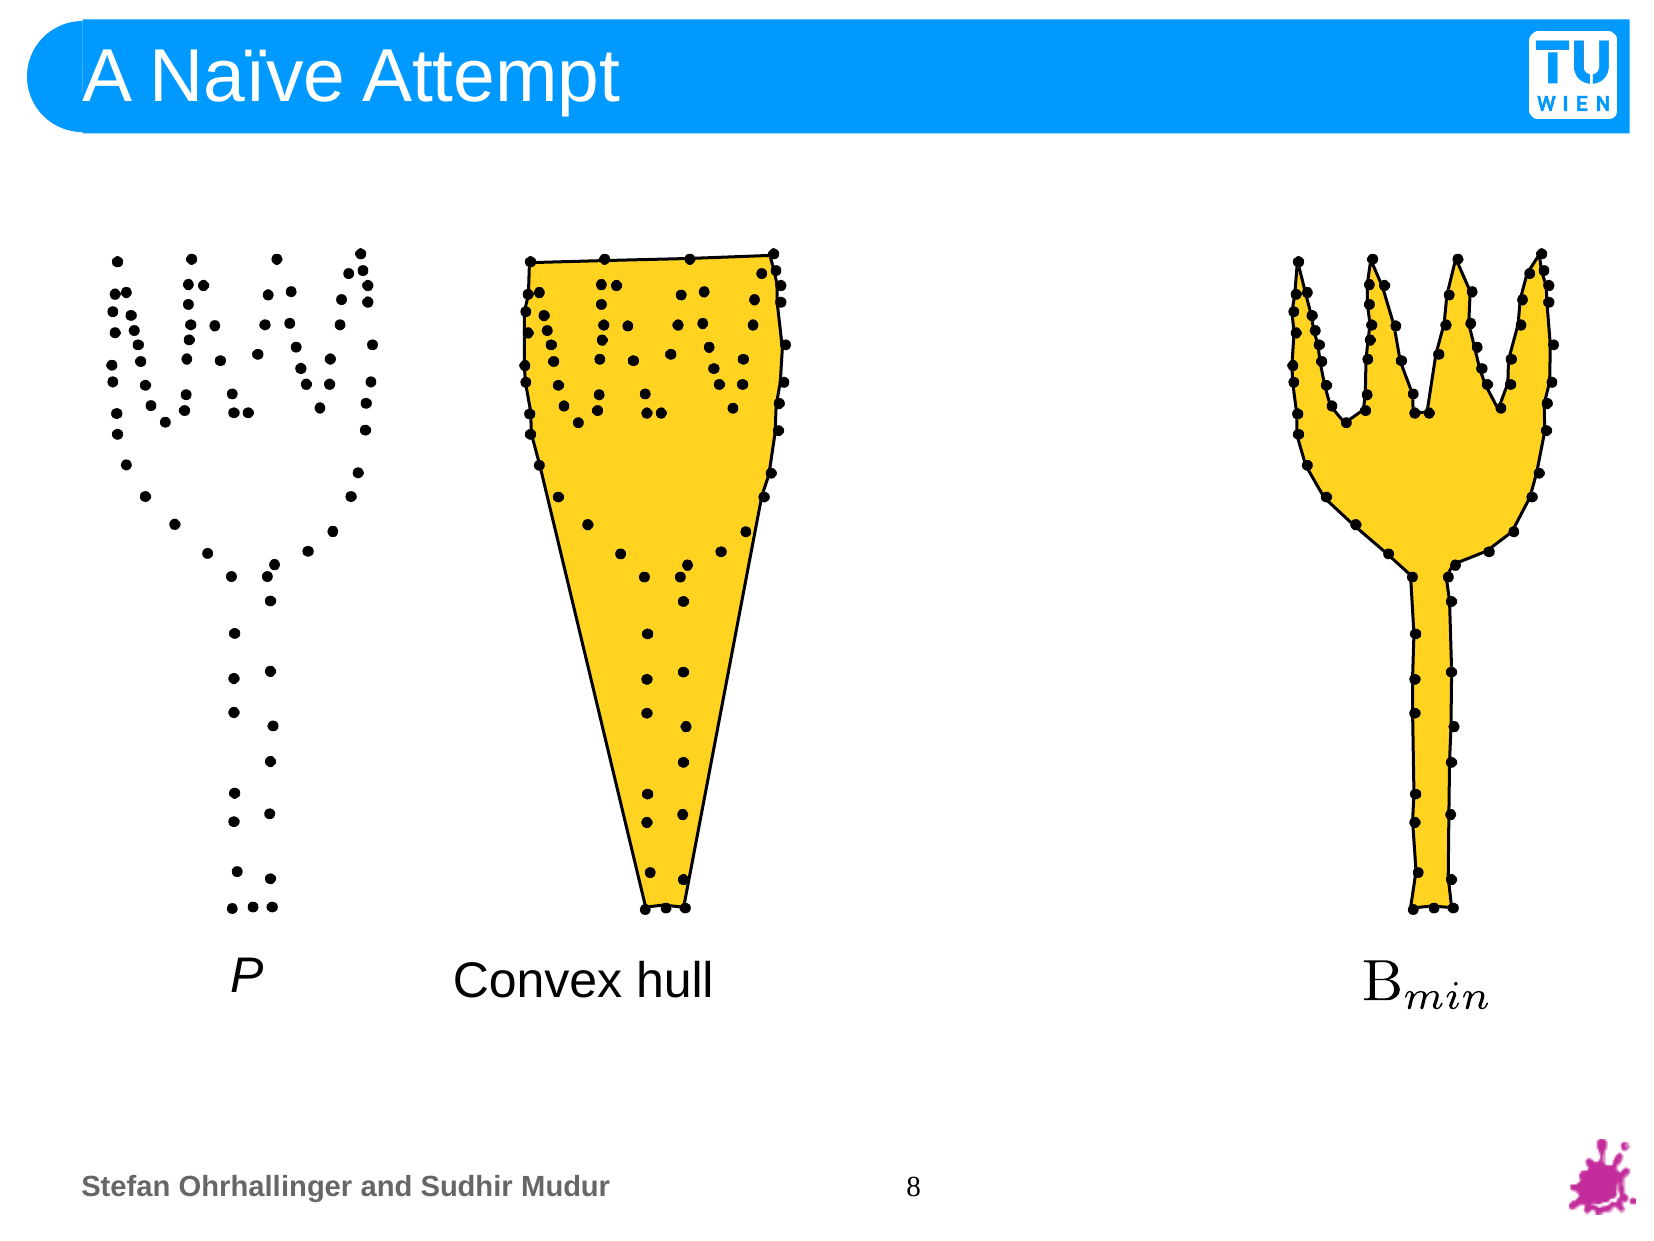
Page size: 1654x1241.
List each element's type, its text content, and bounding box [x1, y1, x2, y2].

picture [106, 248, 378, 915]
picture [1287, 248, 1559, 915]
text_box [1361, 960, 1490, 1010]
list Convex hull [453, 951, 1280, 1012]
picture [519, 248, 791, 915]
title A Naïve Attempt [82, 33, 1486, 118]
picture [1569, 1139, 1636, 1215]
picture [1529, 31, 1617, 119]
text_box P [215, 940, 279, 1011]
